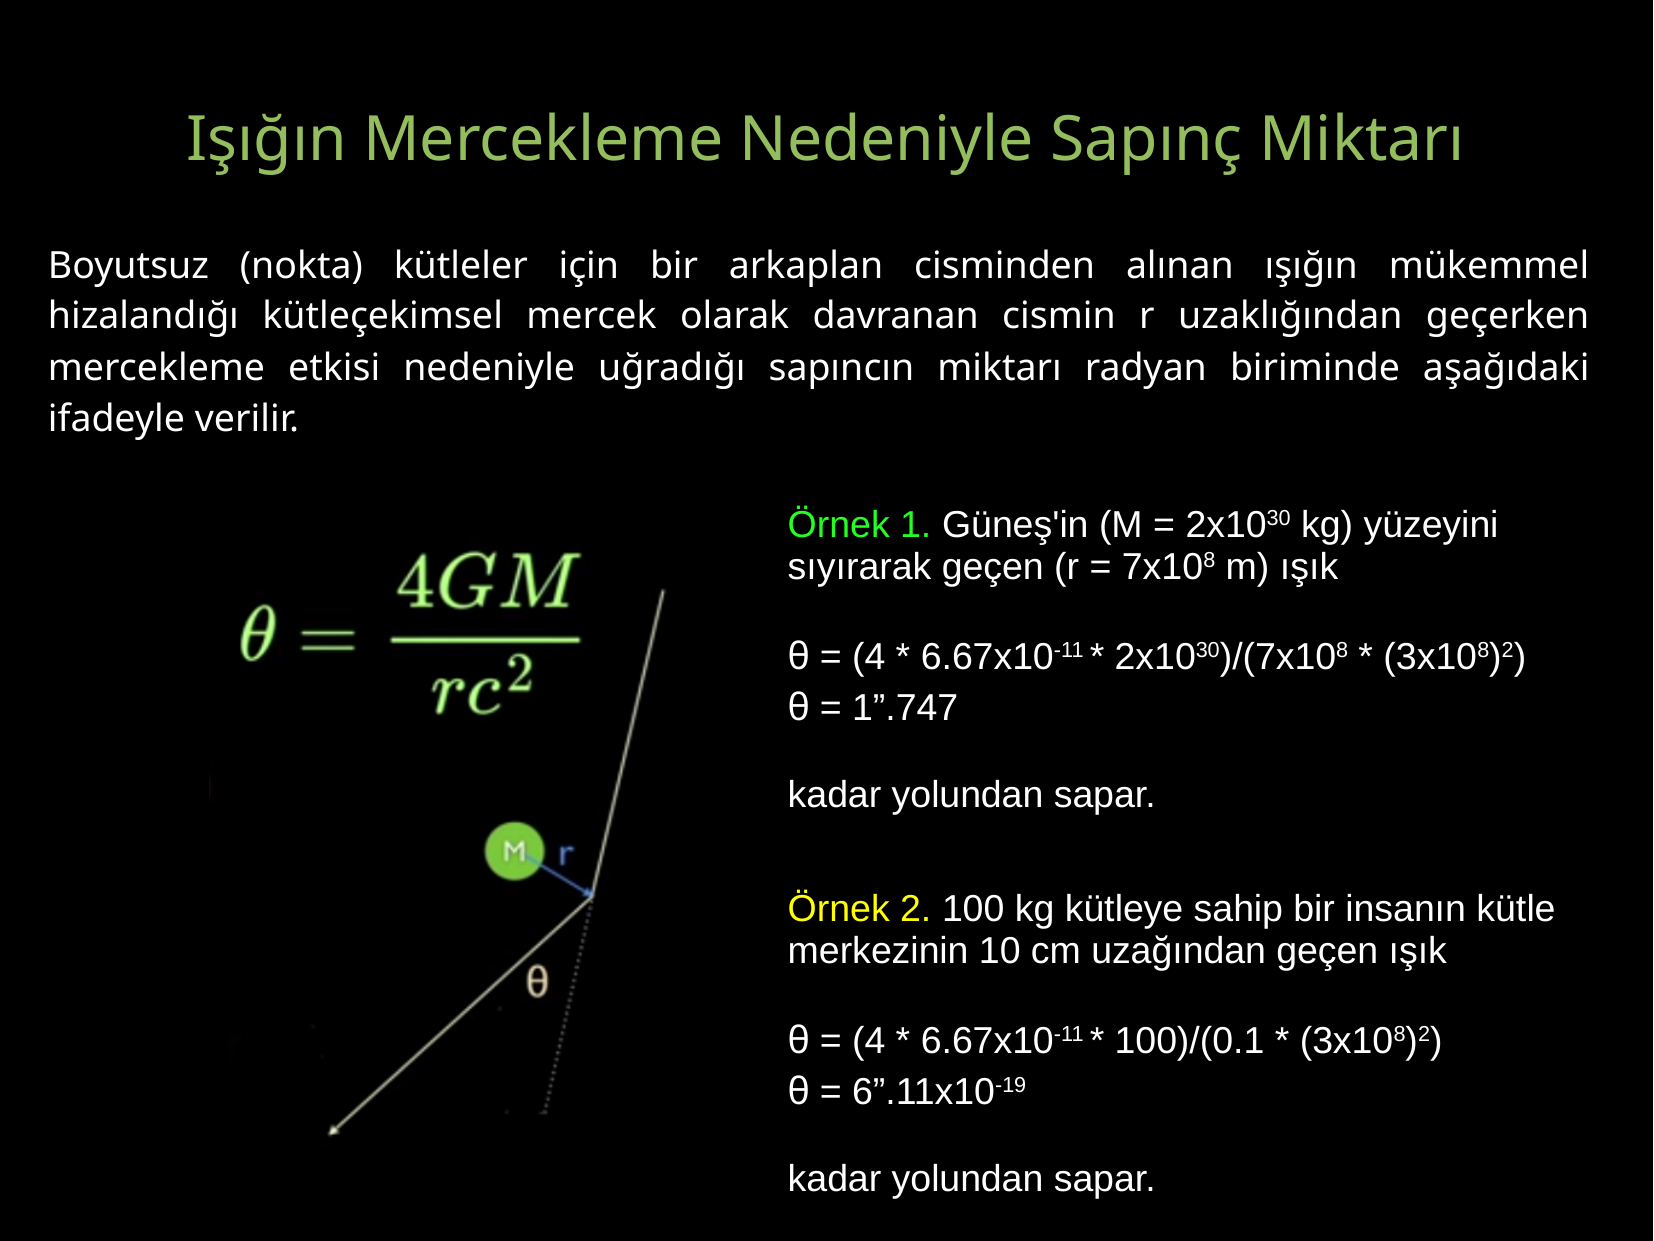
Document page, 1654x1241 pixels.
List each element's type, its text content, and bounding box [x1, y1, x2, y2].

text_box Boyutsuz (nokta) kütleler için bir arkaplan cisminden alınan ışığın mükemmel hizalandığı kütleçekimsel mercek olarak davranan cismin r uzaklığından geçerken mercekleme etkisi nedeniyle uğradığı sapıncın miktarı radyan biriminde aşağıdaki ifadeyle verilir. [33, 230, 1606, 428]
title Işığın Mercekleme Nedeniyle Sapınç Miktarı [82, 70, 1571, 204]
text_box Örnek 1. Güneş'in (M = 2x1030 kg) yüzeyini sıyırarak geçen (r = 7x108 m) ışık θ = (4 * 6.67x10-11 * 2x1030)/(7x108 * (3x108)2) θ = 1”.747 kadar yolundan sapar. [772, 496, 1571, 809]
picture [209, 453, 709, 1173]
text_box Örnek 2. 100 kg kütleye sahip bir insanın kütle merkezinin 10 cm uzağından geçen ışık θ = (4 * 6.67x10-11 * 100)/(0.1 * (3x108)2) θ = 6”.11x10-19 kadar yolundan sapar. [772, 880, 1571, 1193]
